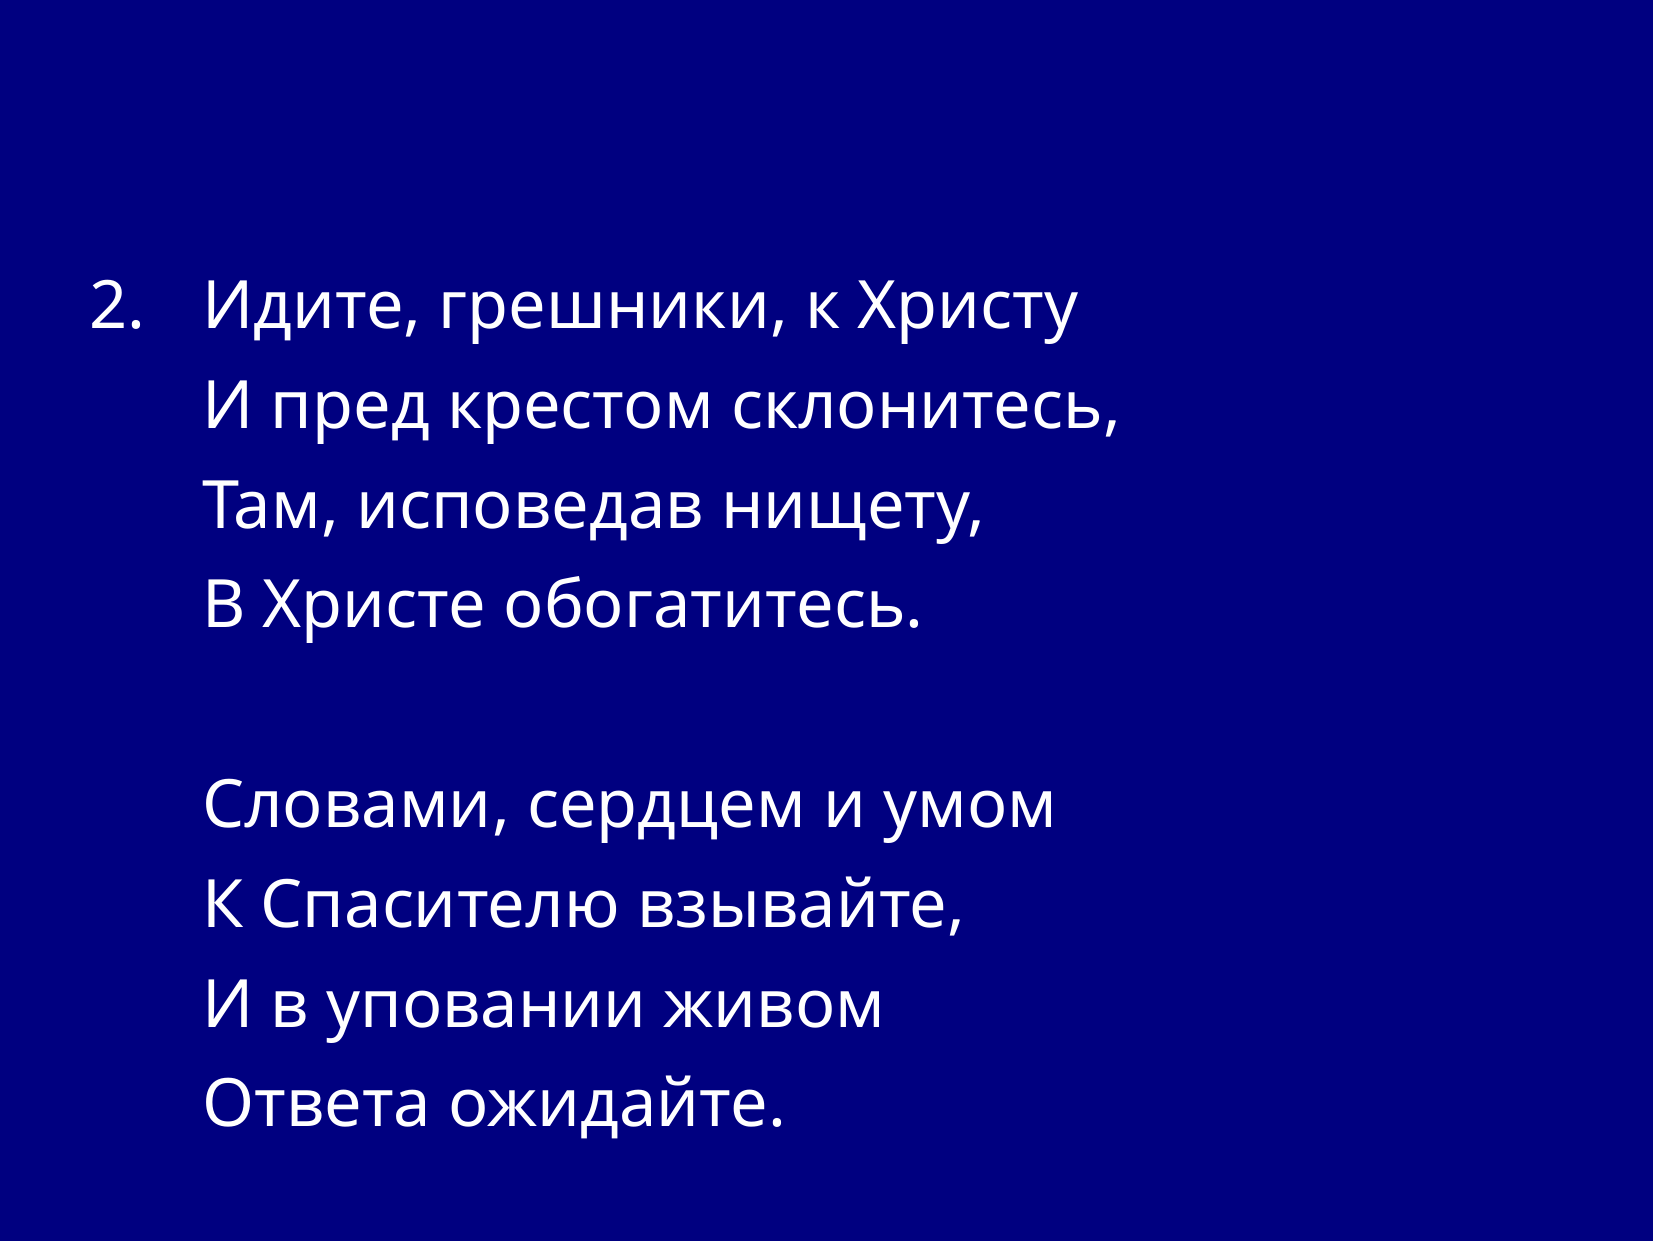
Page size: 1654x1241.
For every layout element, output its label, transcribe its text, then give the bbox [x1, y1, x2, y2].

text_box 2. Идите, грешники, к Христу И пред крестом склонитесь, Там, исповедав нищету, В Христе обогатитесь. Словами, сердцем и умом К Спасителю взывайте, И в уповании живом Ответа ожидайте. [75, 150, 1576, 1163]
